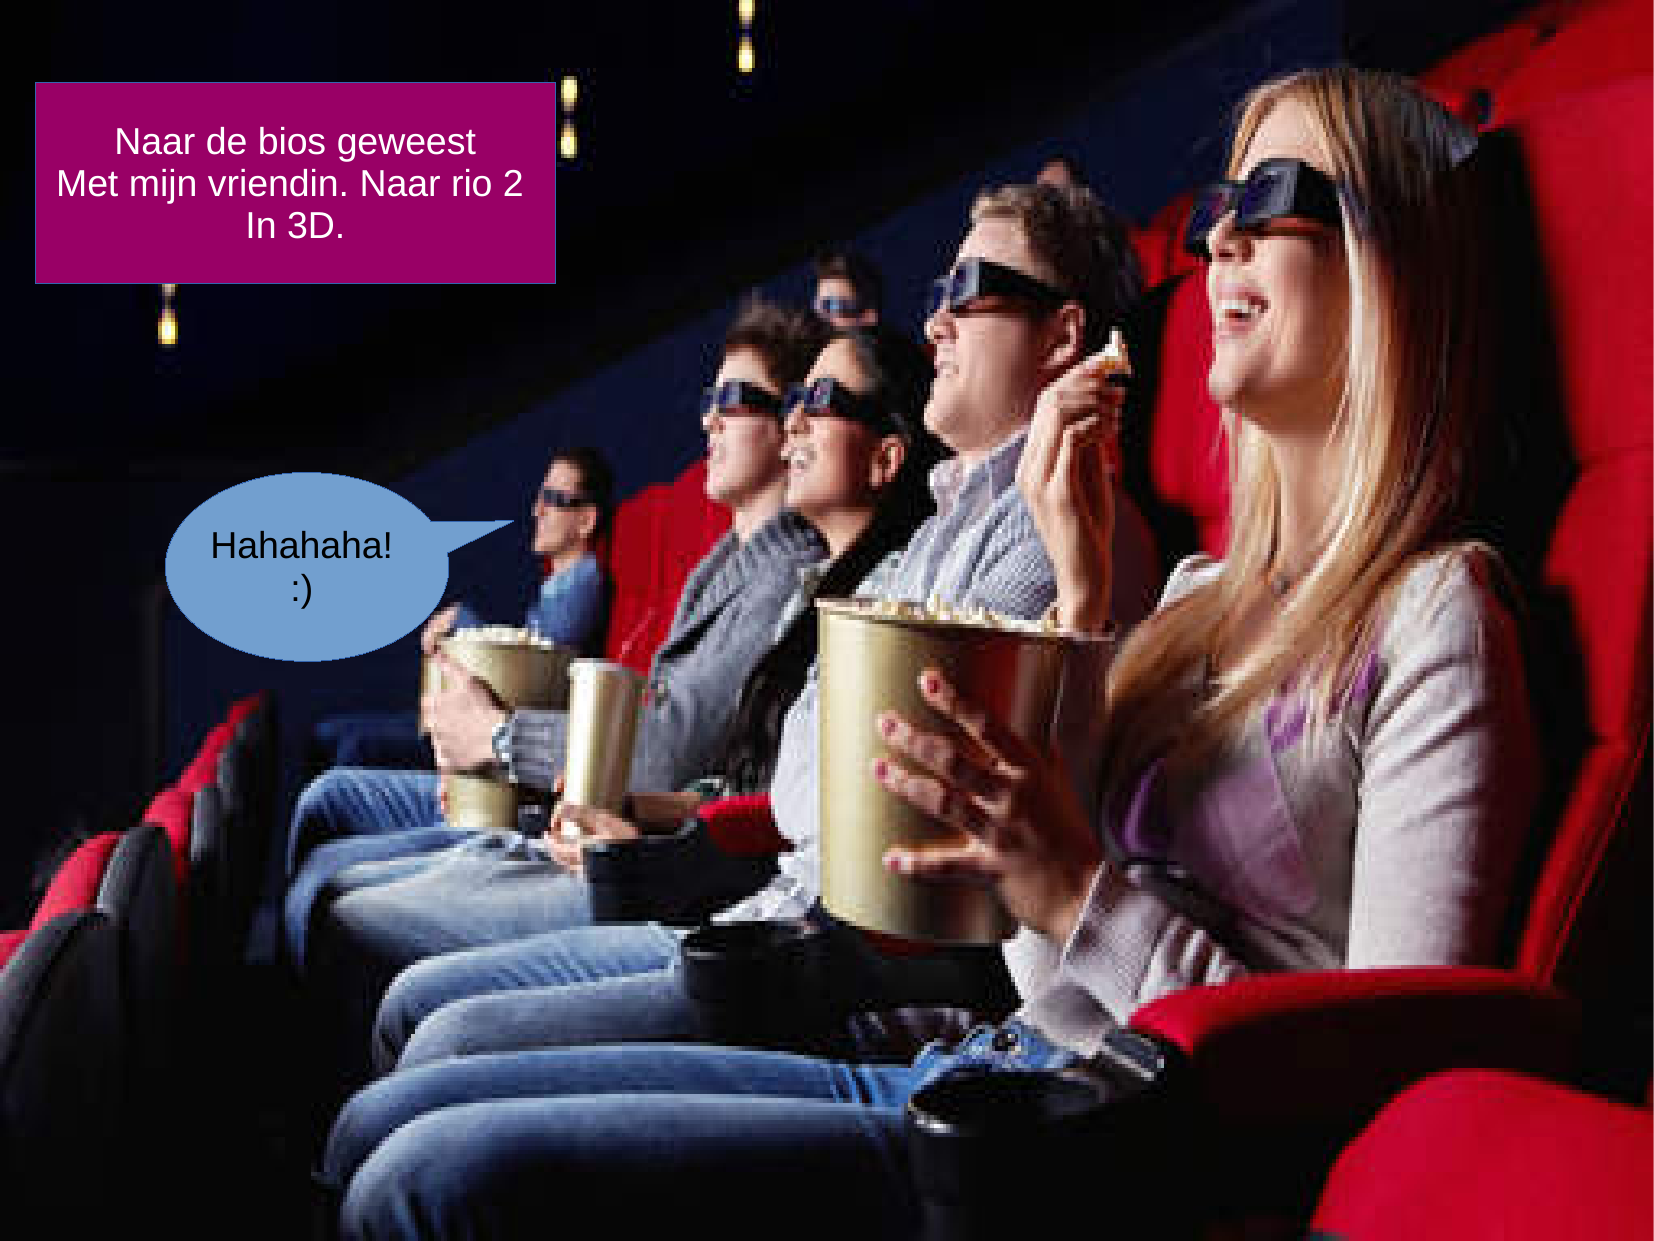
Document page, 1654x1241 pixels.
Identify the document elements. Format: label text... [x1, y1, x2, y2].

picture [0, 0, 1654, 1241]
text_box Hahahaha! :) [165, 472, 514, 662]
text_box Naar de bios geweest Met mijn vriendin. Naar rio 2 In 3D. [35, 82, 556, 284]
